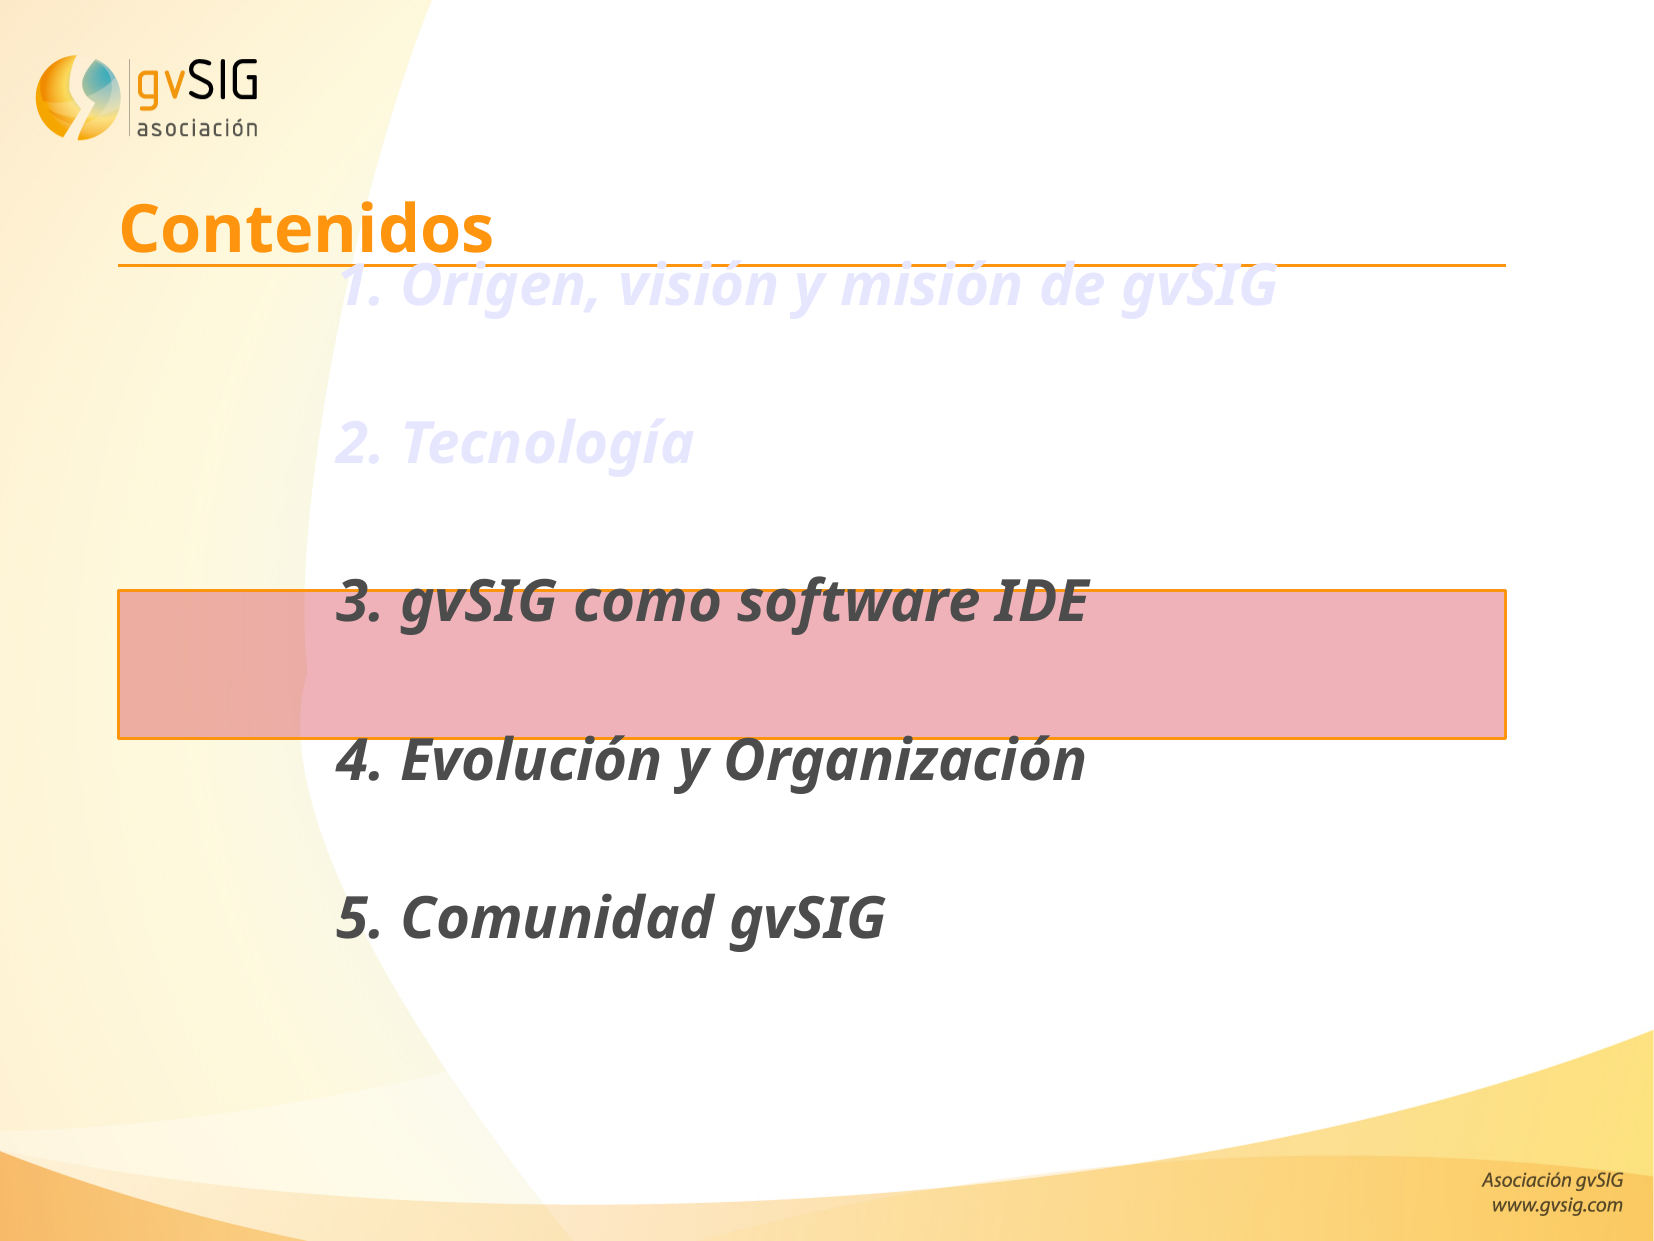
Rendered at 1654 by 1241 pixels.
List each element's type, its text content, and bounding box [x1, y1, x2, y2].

title Contenidos [1201, 267, 1226, 276]
title Contenidos [118, 177, 1607, 276]
picture [0, 0, 1654, 1241]
title Contenidos [1072, 267, 1195, 276]
title 1. Origen, visión y misión de gvSIG 2. Tecnología 3. gvSIG como software IDE 4. Evolución y Organización 5. Comunidad gvSIG [336, 283, 1477, 1233]
text_box [118, 590, 336, 739]
text_box [1477, 590, 1506, 739]
title Contenidos [437, 267, 1065, 276]
title Contenidos [118, 267, 351, 276]
title Contenidos [362, 267, 412, 276]
